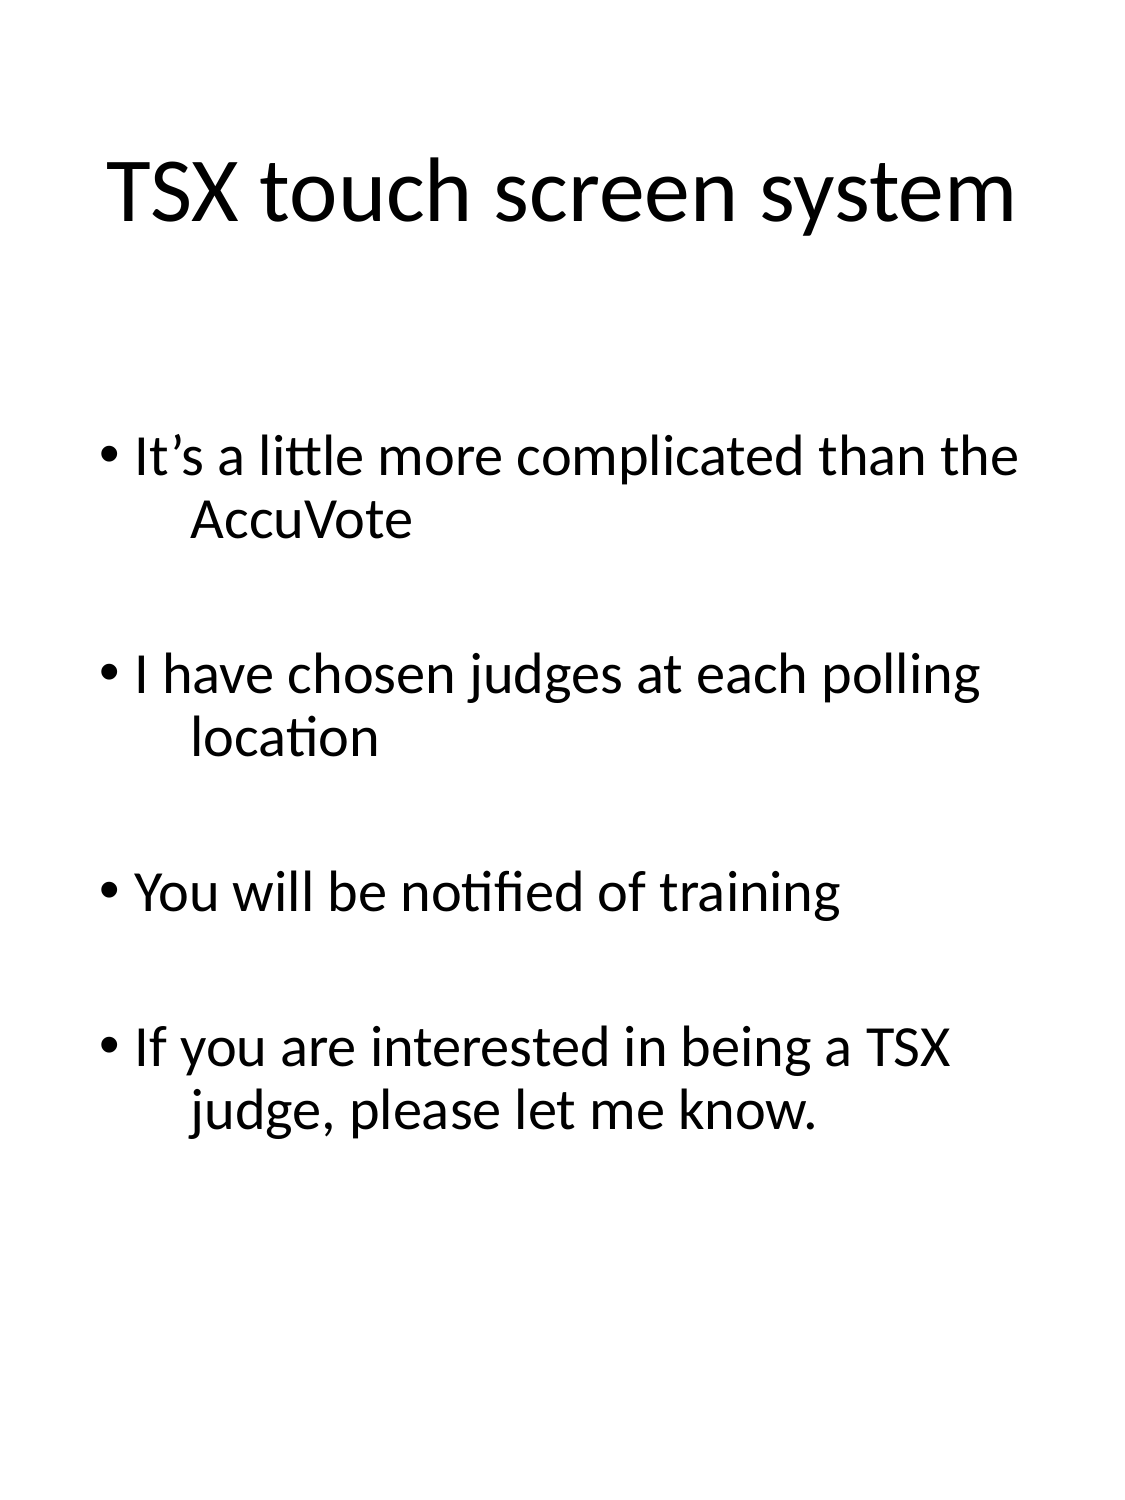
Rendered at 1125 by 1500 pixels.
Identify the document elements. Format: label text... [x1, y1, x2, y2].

text_box It’s a little more complicated than the AccuVote I have chosen judges at each polling location You will be notified of training If you are interested in being a TSX judge, please let me know. [84, 333, 1041, 1367]
text_box TSX touch screen system [56, 60, 1069, 311]
